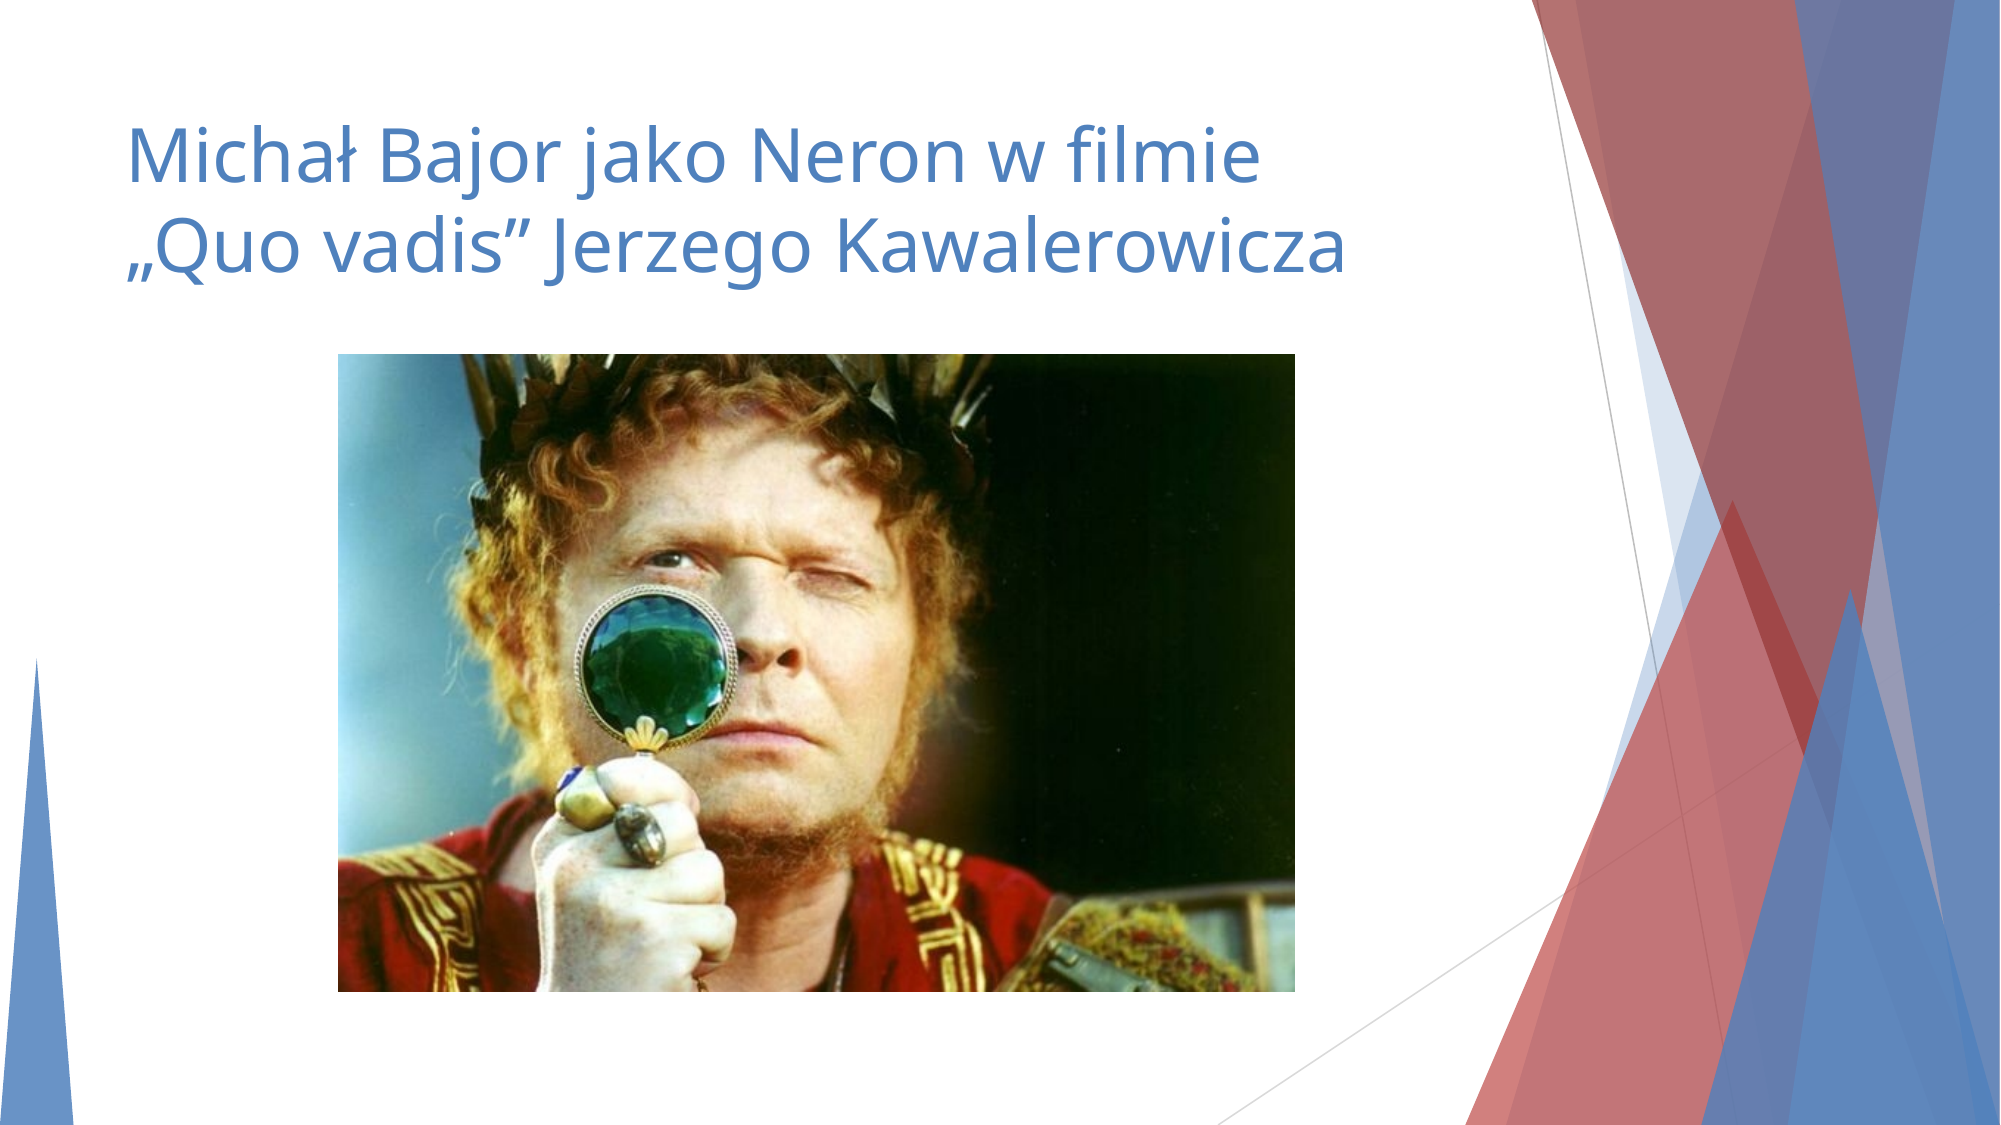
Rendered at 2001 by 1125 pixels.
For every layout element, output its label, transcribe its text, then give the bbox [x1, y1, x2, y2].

title Michał Bajor jako Neron w filmie „Quo vadis” Jerzego Kawalerowicza [111, 99, 1522, 317]
picture [338, 354, 1295, 992]
